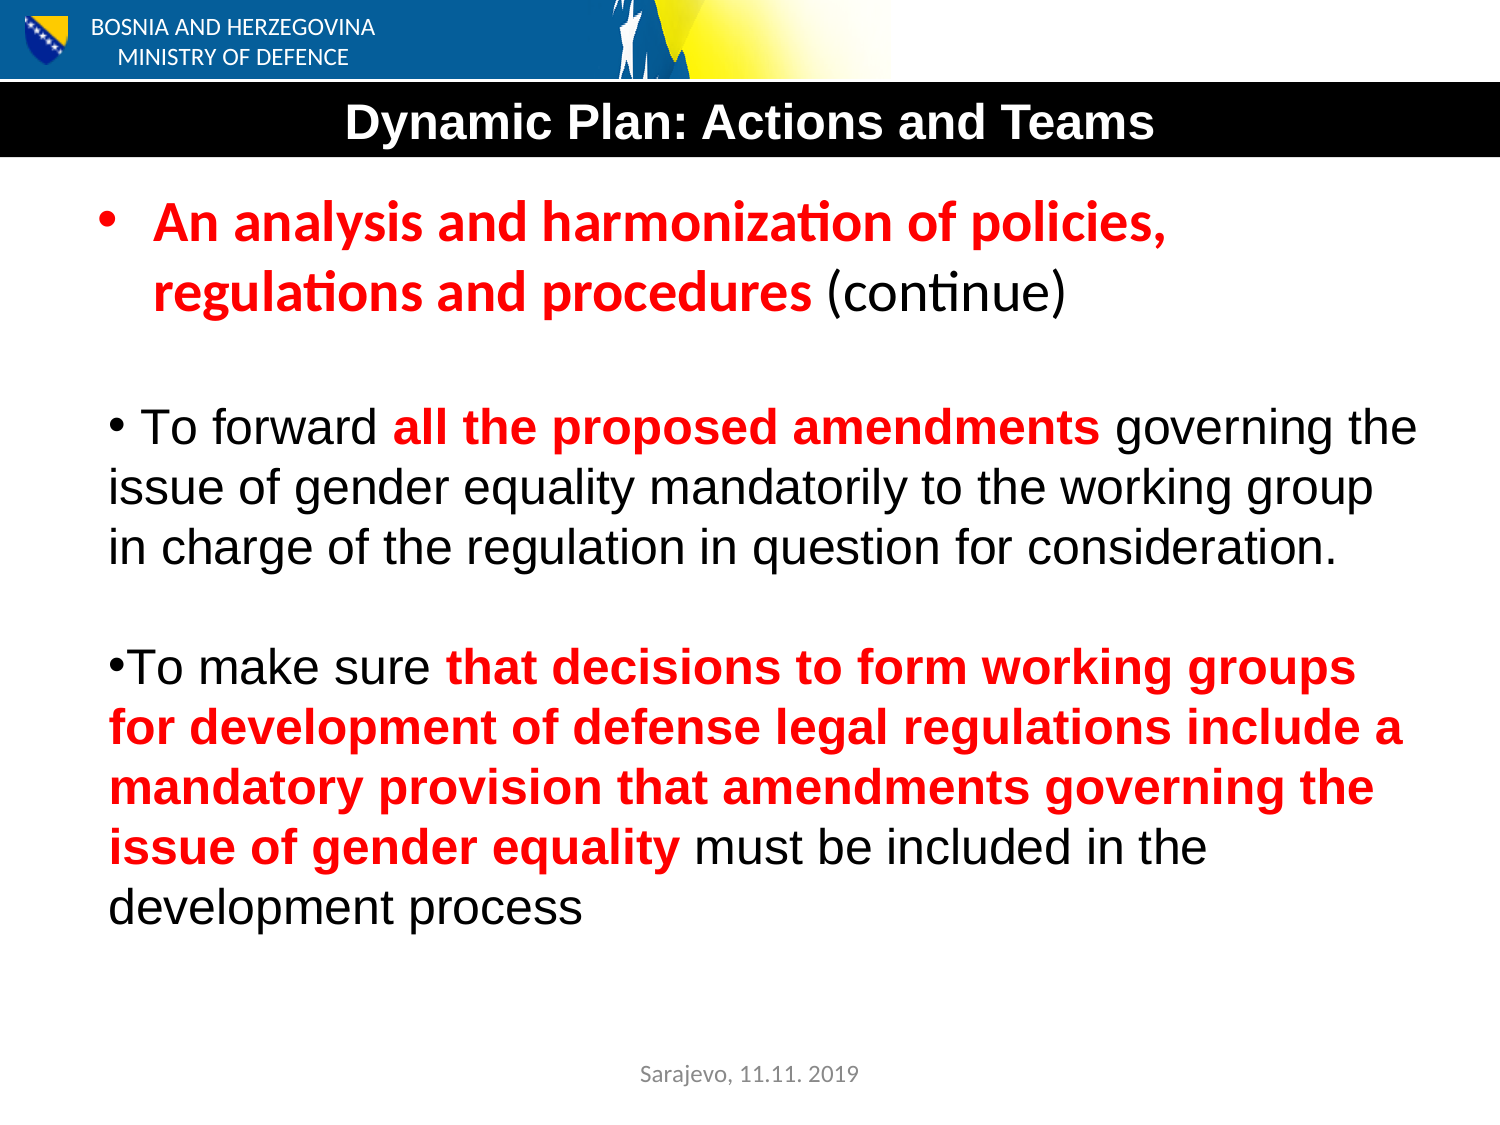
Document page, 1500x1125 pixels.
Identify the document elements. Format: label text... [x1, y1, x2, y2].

text_box To forward all the proposed amendments governing the issue of gender equality mandatorily to the working group in charge of the regulation in question for consideration. To make sure that decisions to form working groups for development of defense legal regulations include a mandatory provision that amendments governing the issue of gender equality must be included in the development process [93, 386, 1442, 943]
picture [0, 0, 1500, 79]
text_box Sarajevo, 11.11. 2019 [512, 1042, 988, 1103]
title Dynamic Plan: Actions and Teams [0, 82, 1500, 158]
list An analysis and harmonization of policies, regulations and procedures (continue) [82, 175, 1433, 371]
